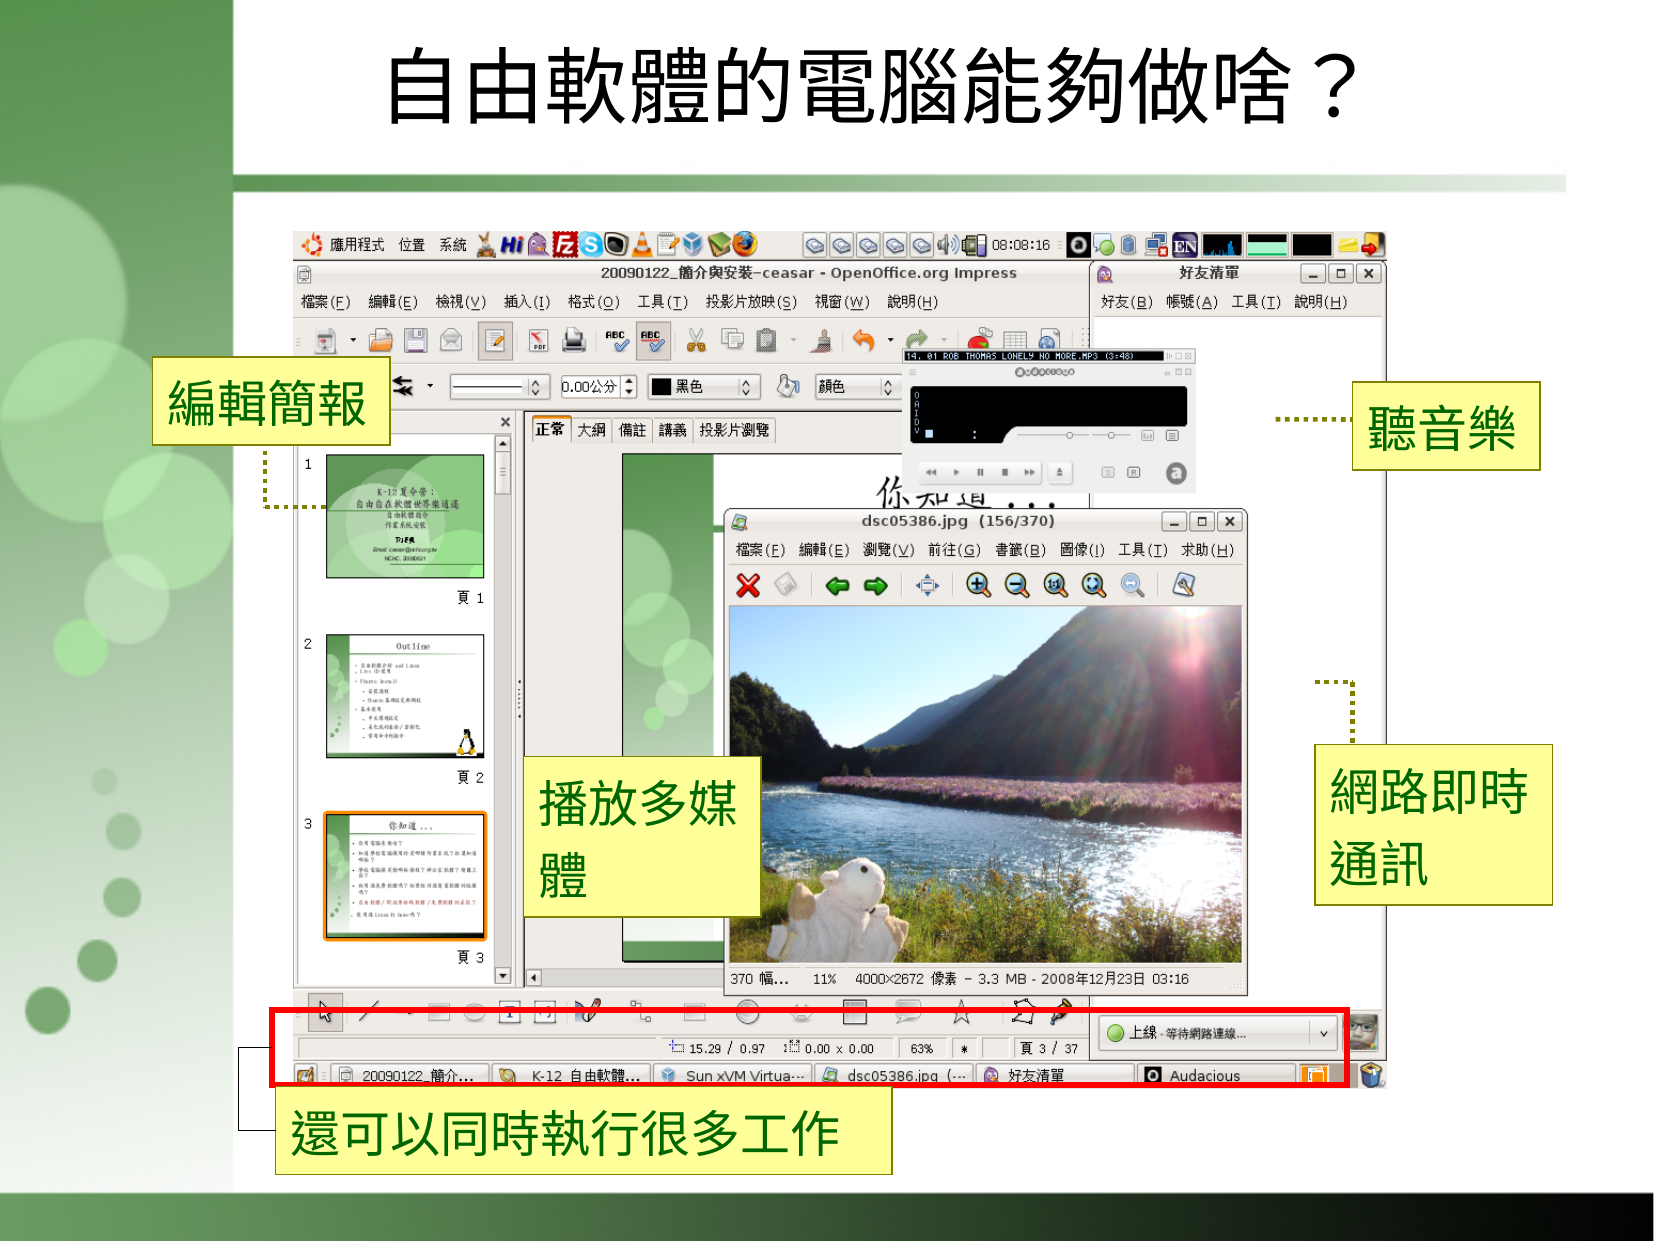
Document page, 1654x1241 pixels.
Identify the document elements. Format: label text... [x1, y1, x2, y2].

text_box 播放多媒體 [523, 756, 762, 917]
text_box 編輯簡報 [152, 356, 390, 445]
text_box 網路即時通訊 [1314, 744, 1553, 905]
title 自由軟體的電腦能夠做啥？ [279, 8, 1477, 154]
text_box 還可以同時執行很多工作 [275, 1086, 892, 1175]
picture [0, 0, 1654, 1241]
text_box 聽音樂 [1352, 381, 1540, 470]
